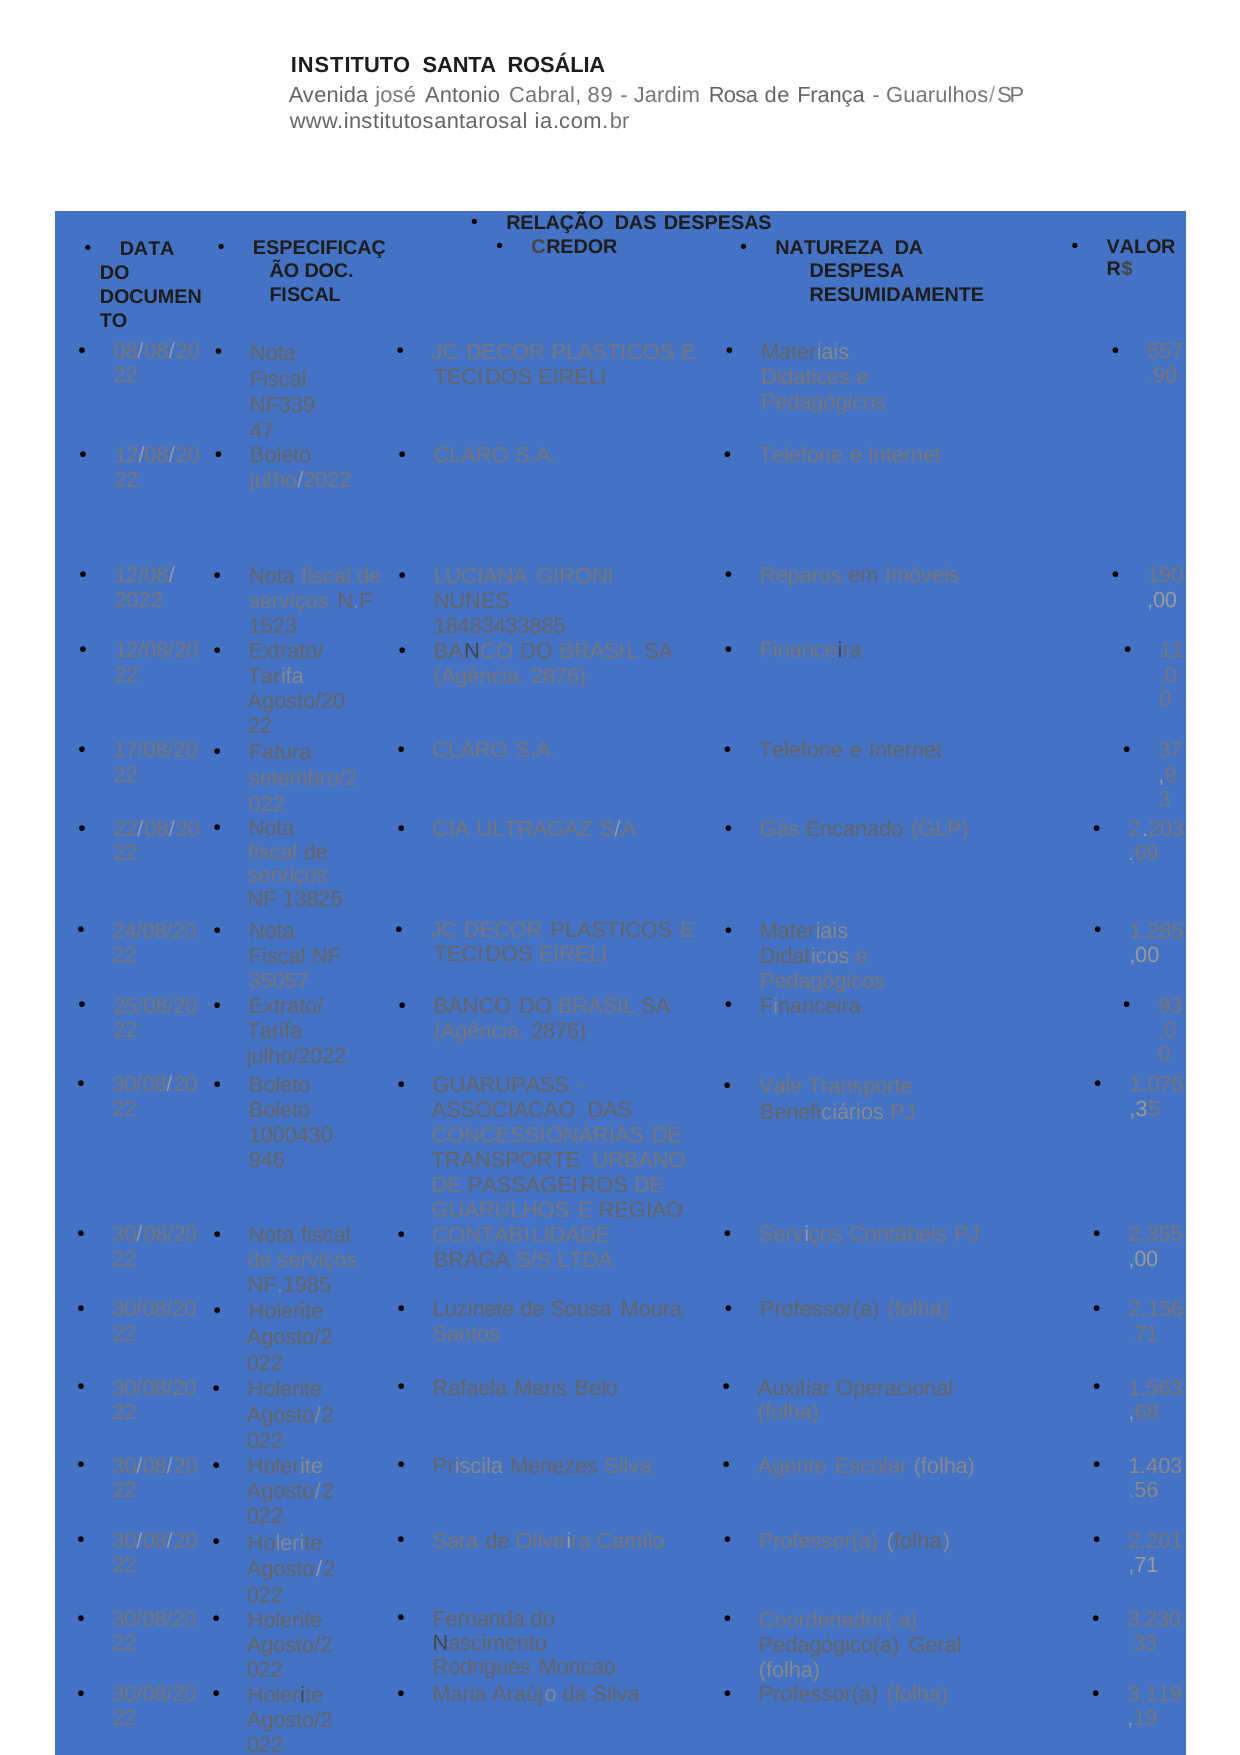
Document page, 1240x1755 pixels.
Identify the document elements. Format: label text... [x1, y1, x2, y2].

table_cell 25/08/2022 [55, 993, 207, 1072]
table_cell 2.201,71 [1016, 1529, 1186, 1607]
table_cell 12/08/2022 [55, 638, 207, 738]
table_cell 3.230.33 [1016, 1607, 1186, 1682]
table_cell VALOR R$ [1016, 235, 1186, 339]
table_cell Materiais Didatices e Pedagógicos [719, 339, 1016, 443]
table_cell Agente Escolar (folha) [719, 1454, 1016, 1529]
table_cell 12/08/ 2022 [55, 563, 207, 638]
table_cell Nota Fiscal NF33947 [207, 339, 393, 443]
table_cell LUCIANA GIRONI NUNES 18483433885 [393, 563, 719, 638]
table_cell Nota fiscal de serviços NF 13825 [207, 817, 393, 918]
table_cell Fatura setembro/2022 [207, 738, 393, 817]
table_cell Holerite Agosto/2022 [207, 1454, 393, 1529]
table_cell CONTABILIDADE BRAGA S/S LTDA [393, 1222, 719, 1297]
table_cell Sara de Oliveira Camilo [393, 1529, 719, 1607]
table_cell 93,00 [1016, 993, 1186, 1072]
table_cell Holerite Agosto/2022 [207, 1375, 393, 1454]
table_cell 1.076,35 [1016, 1072, 1186, 1222]
table_cell JC DECOR PLASTICOS E TECIDOS EIRELI [393, 918, 719, 993]
table_cell 190,00 [1016, 563, 1186, 638]
table_cell Professor(a) (folha) [719, 1529, 1016, 1607]
table_cell Rafaela Maris Belo [393, 1375, 719, 1454]
table_cell Extrato/Tarifa Agosto/2022 [207, 638, 393, 738]
table_header RELAÇÃO DAS DESPESAS [55, 211, 1186, 235]
table_cell CREDOR [393, 235, 719, 339]
table_cell DATA DO DOCUMENTO [55, 235, 207, 339]
table_cell Vale Transporte Beneficiários PJ [719, 1072, 1016, 1222]
table_cell Professor(a) (folha) [719, 1297, 1016, 1375]
table_cell 1.403.56 [1016, 1454, 1186, 1529]
table_cell 557.90 [1016, 339, 1186, 443]
table_cell Nota fiscal de serviços N.F 1523 [207, 563, 393, 638]
table_cell Financeira [719, 993, 1016, 1072]
table_cell CIA ULTRAGAZ S/A [393, 817, 719, 918]
table_cell [1016, 443, 1186, 503]
table_cell Telefone e Internet [719, 443, 1016, 563]
table_cell BANCO DO BRASIL SA (Agência. 2876) [393, 993, 719, 1072]
table_cell 30/08/2022 [55, 1375, 207, 1454]
table_cell 12/08/2022 [55, 443, 207, 563]
table_cell 22/08/2022 [55, 817, 207, 918]
table_cell Holerite Agosto/2022 [207, 1529, 393, 1607]
table_cell 17/08/2022 [55, 738, 207, 817]
table_cell Nota fiscal de serviços NF.1985 [207, 1222, 393, 1297]
table_cell CLARO S.A. [393, 738, 719, 817]
table_cell 1.285,00 [1016, 918, 1186, 993]
table_cell 30/08/2022 [55, 1072, 207, 1222]
table_cell Extrato/Tarifa julho/2022 [207, 993, 393, 1072]
table_cell Boleto julho/2022 [207, 443, 393, 563]
table_cell 30/08/2022 [55, 1682, 207, 1755]
table_cell 30/08/2022 [55, 1529, 207, 1607]
table_cell Financeira [719, 638, 1016, 738]
table_cell 3.119,19 [1016, 1682, 1186, 1755]
text_box INSTITUTO SANTA ROSÁLIA Avenida josé Antonio Cabral,89 - Jardim Rosa de França - Guarulhos/SP www.institutosantarosal ia.com.br [286, 50, 1035, 132]
table_cell Gás Encanado (GLP) [719, 817, 1016, 918]
table_cell Auxiliar Operacional (folha) [719, 1375, 1016, 1454]
table_cell JC DECOR PLASTICOS E TECIDOS EIRELI [393, 339, 719, 443]
table_cell Materiais Didaticos e Pedagógicos [719, 918, 1016, 993]
table_cell [1016, 503, 1186, 563]
table_cell Holerite Agosto/2022 [207, 1297, 393, 1375]
table_cell 11,00 [1016, 638, 1186, 738]
table_cell 30/08/2022 [55, 1607, 207, 1682]
table_cell Reparos em Imóveis [719, 563, 1016, 638]
table_cell Priscila Menezes Silva [393, 1454, 719, 1529]
table_cell Telefone e Internet [719, 738, 1016, 817]
table_cell 37,93 [1016, 738, 1186, 817]
table_cell NATUREZA DA DESPESA RESUMIDAMENTE [719, 235, 1016, 339]
table_cell 08/08/2022 [55, 339, 207, 443]
table_cell Serviços Contábeis PJ [719, 1222, 1016, 1297]
table_cell 2.156.71 [1016, 1297, 1186, 1375]
table_cell Nota Fiscal NF 35057 [207, 918, 393, 993]
table_cell 30/08/2022 [55, 1222, 207, 1297]
table_cell Holerite Agosto/2022 [207, 1682, 393, 1755]
table_cell 30/08/2022 [55, 1454, 207, 1529]
table_cell 1.563,68 [1016, 1375, 1186, 1454]
table_cell 2.355 ,00 [1016, 1222, 1186, 1297]
table_cell 24/08/2022 [55, 918, 207, 993]
table_cell Luzinete de Sousa Moura Santos [393, 1297, 719, 1375]
table_cell Holerite Agosto/2022 [207, 1607, 393, 1682]
table_cell GUARUPASS - ASSOCIACAO DAS CONCESSIONARIAS DE TRANSPORTE URBANO DE PASSAGEIROS DE GUARULHOS E REGIAO [393, 1072, 719, 1222]
table_cell 2.203.69 [1016, 817, 1186, 918]
table_cell 30/08/2022 [55, 1297, 207, 1375]
table_cell Maria Araújo da Silva [393, 1682, 719, 1755]
table_cell Professor(a) (folha) [719, 1682, 1016, 1755]
table_cell Boleto Boleto 1000430946 [207, 1072, 393, 1222]
table_cell Fernanda do Nascimento Rodrigues Moncao [393, 1607, 719, 1682]
table_cell CLARO S.A. [393, 443, 719, 563]
table_cell Coordenador( a) Pedagógico(a) Geral (folha) [719, 1607, 1016, 1682]
table_cell ESPECIFICAÇÃO DOC. FISCAL [207, 235, 393, 339]
table_cell BANCO DO BRASIL SA (Agência. 2876) [393, 638, 719, 738]
